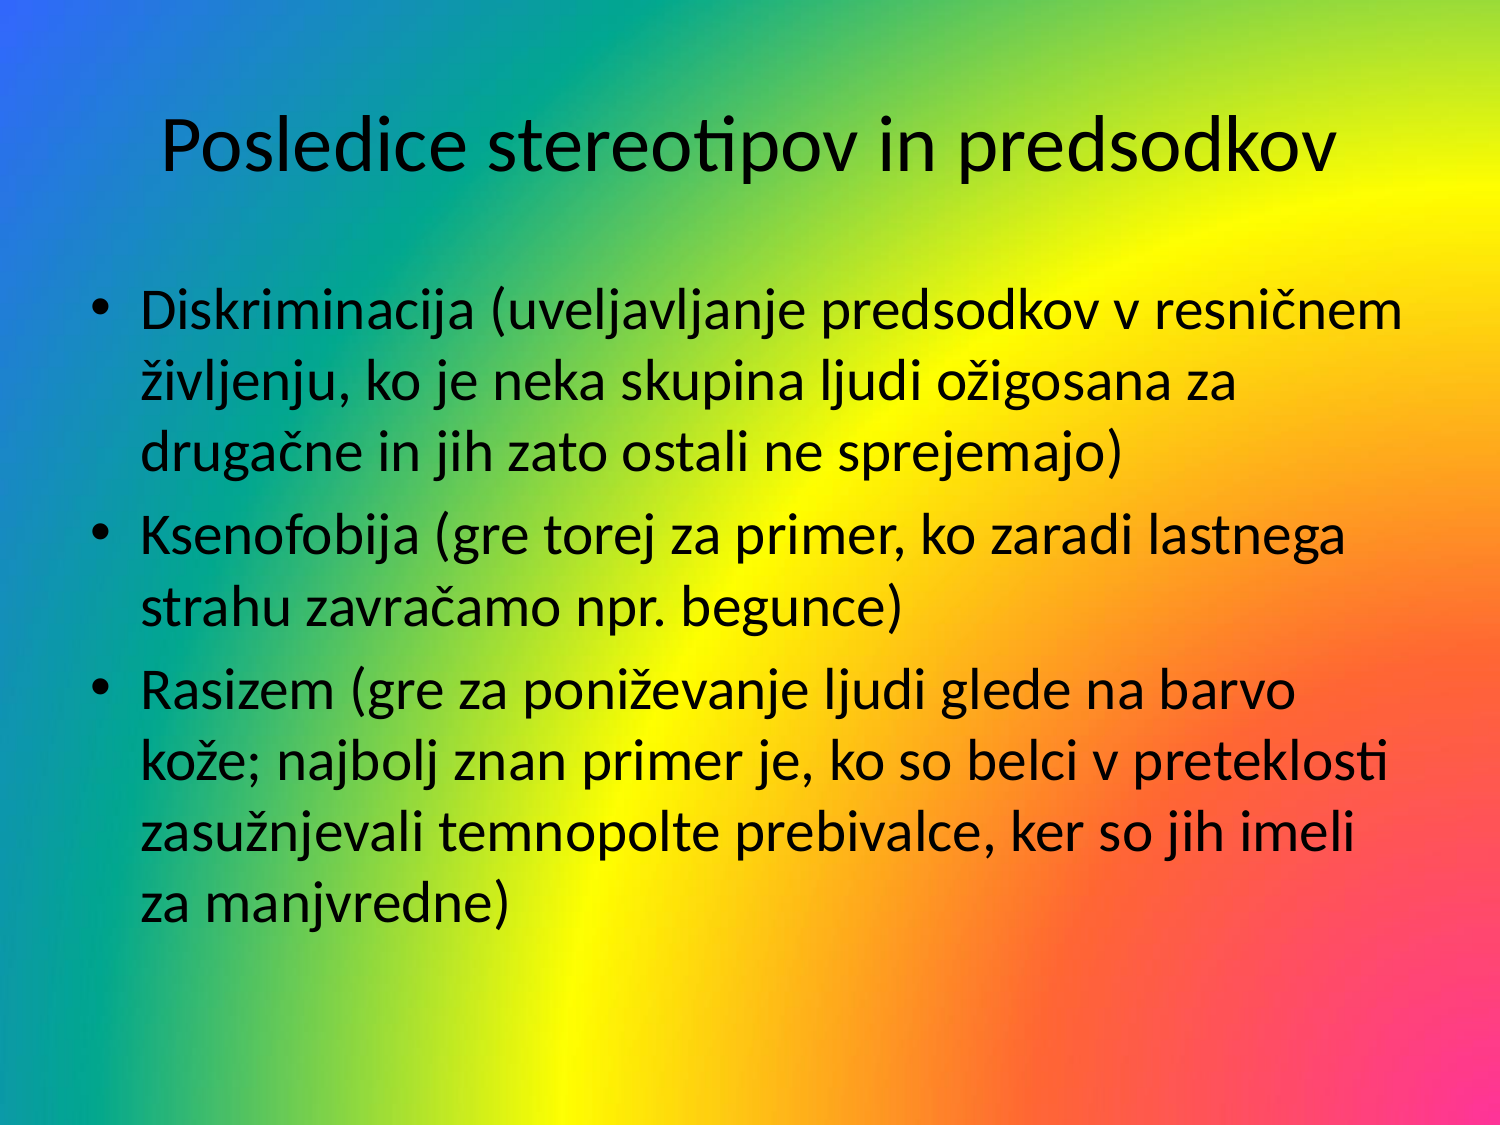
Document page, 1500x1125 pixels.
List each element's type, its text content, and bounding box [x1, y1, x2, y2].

picture [0, 0, 1500, 1125]
list Diskriminacija (uveljavljanje predsodkov v resničnem življenju, ko je neka skupina ljudi ožigosana za drugačne in jih zato ostali ne sprejemajo) Ksenofobija (gre torej za primer, ko zaradi lastnega strahu zavračamo npr. begunce) Rasizem (gre za poniževanje ljudi glede na barvo kože; najbolj znan primer je, ko so belci v preteklosti zasužnjevali temnopolte prebivalce, ker so jih imeli za manjvredne) [75, 262, 1425, 1005]
title Posledice stereotipov in predsodkov [75, 45, 1425, 233]
